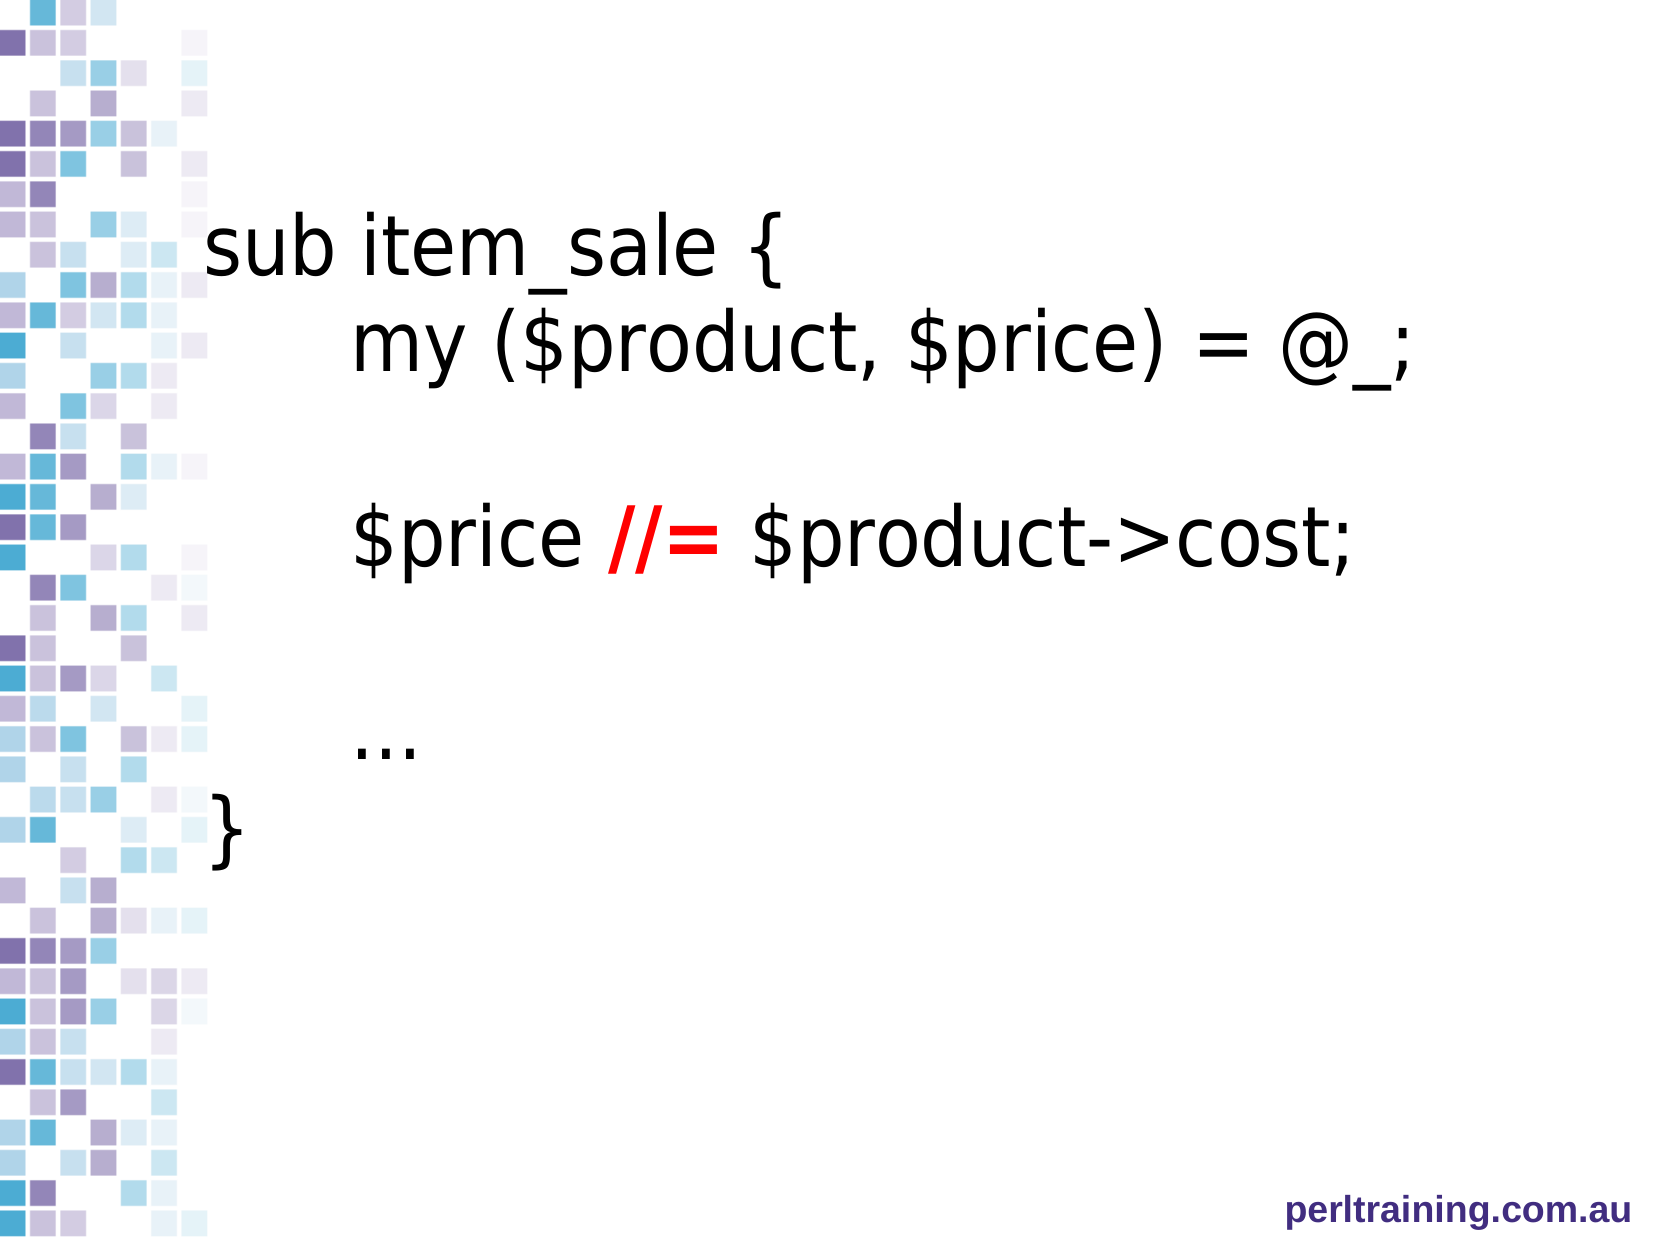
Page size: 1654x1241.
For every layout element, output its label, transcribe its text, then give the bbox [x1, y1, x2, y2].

picture [0, 0, 212, 1241]
title sub item_sale { my ($product, $price) = @_; $price //= $product->cost; ... } [82, 49, 1625, 1123]
